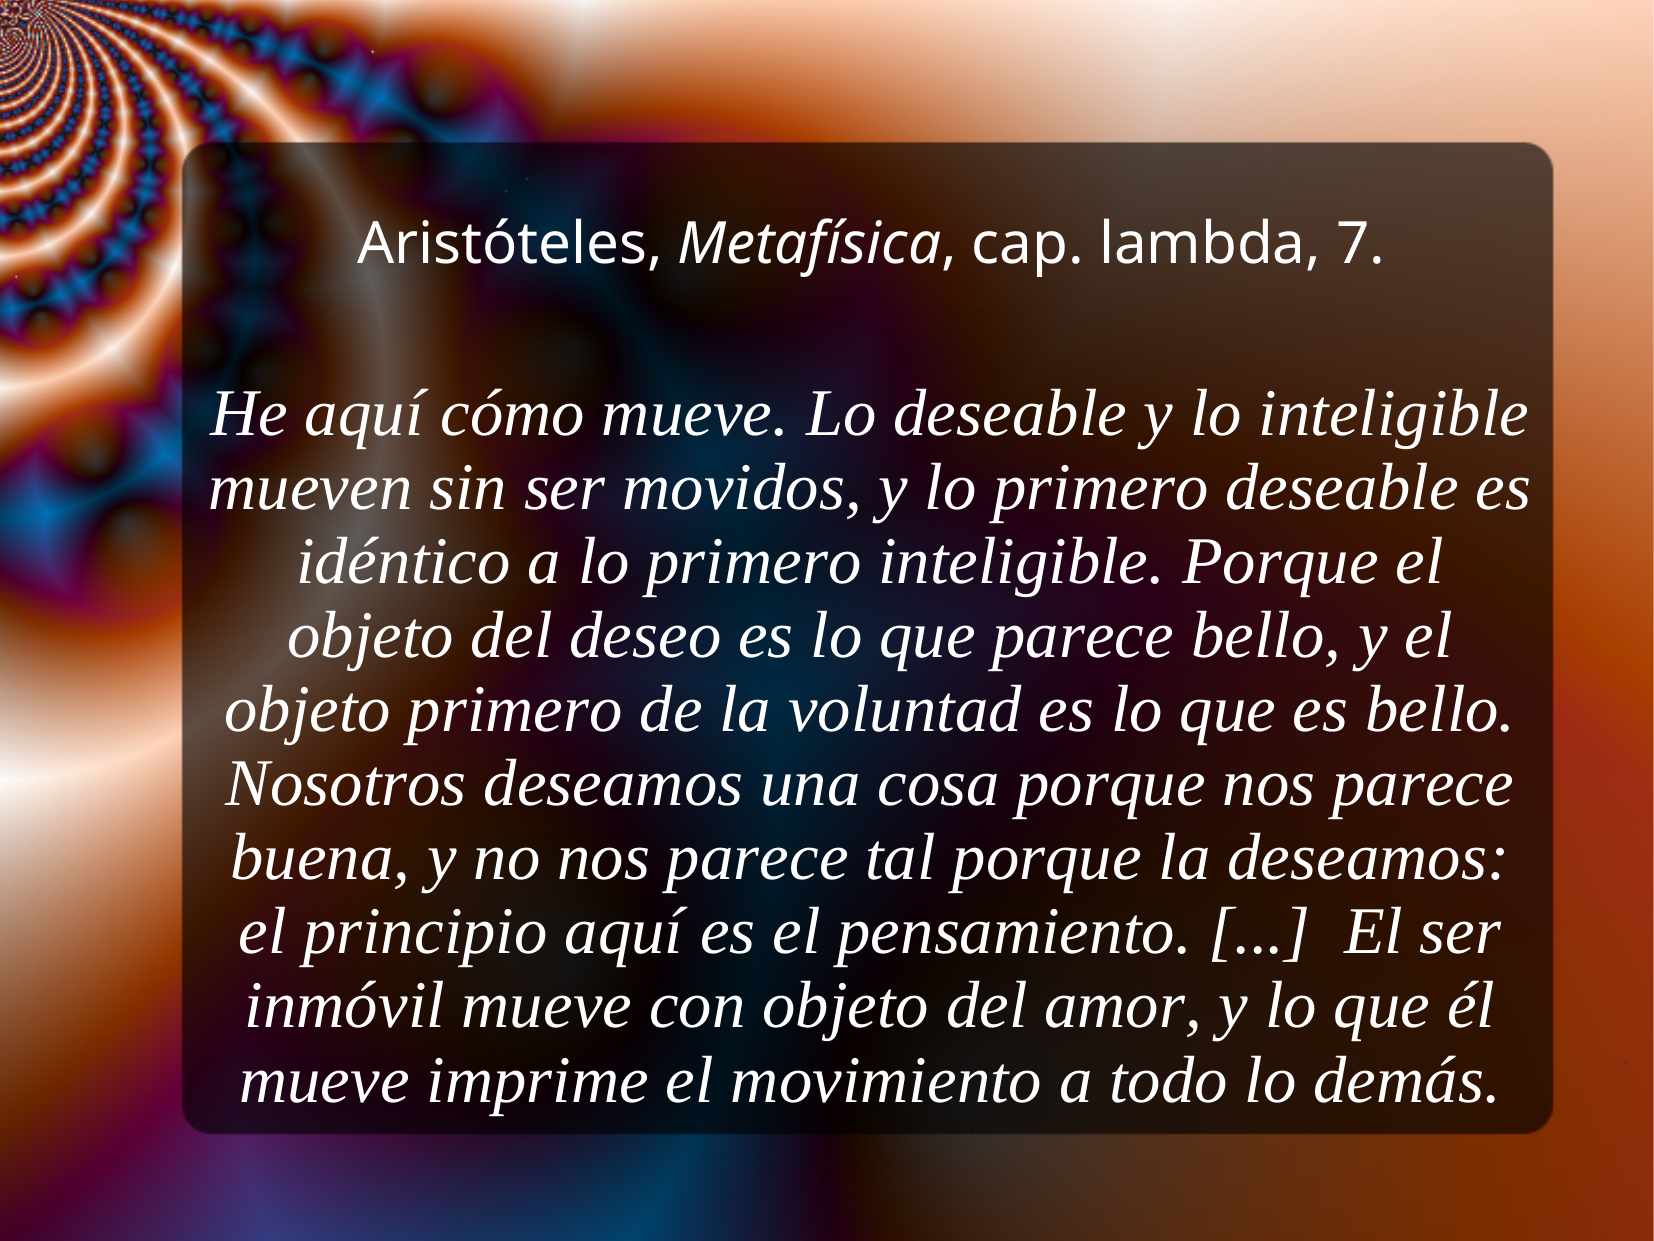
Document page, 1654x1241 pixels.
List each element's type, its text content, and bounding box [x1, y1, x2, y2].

subtitle He aquí cómo mueve. Lo deseable y lo inteligible mueven sin ser movidos, y lo primero deseable es idéntico a lo primero inteligible. Porque el objeto del deseo es lo que parece bello, y el objeto primero de la voluntad es lo que es bello. Nosotros deseamos una cosa porque nos parece buena, y no nos parece tal porque la deseamos: el principio aquí es el pensamiento. [...] El ser inmóvil mueve con objeto del amor, y lo que él mueve imprime el movimiento a todo lo demás. [206, 375, 1536, 1117]
title Aristóteles, Metafísica, cap. lambda, 7. [206, 156, 1536, 325]
picture [0, 0, 1654, 1241]
